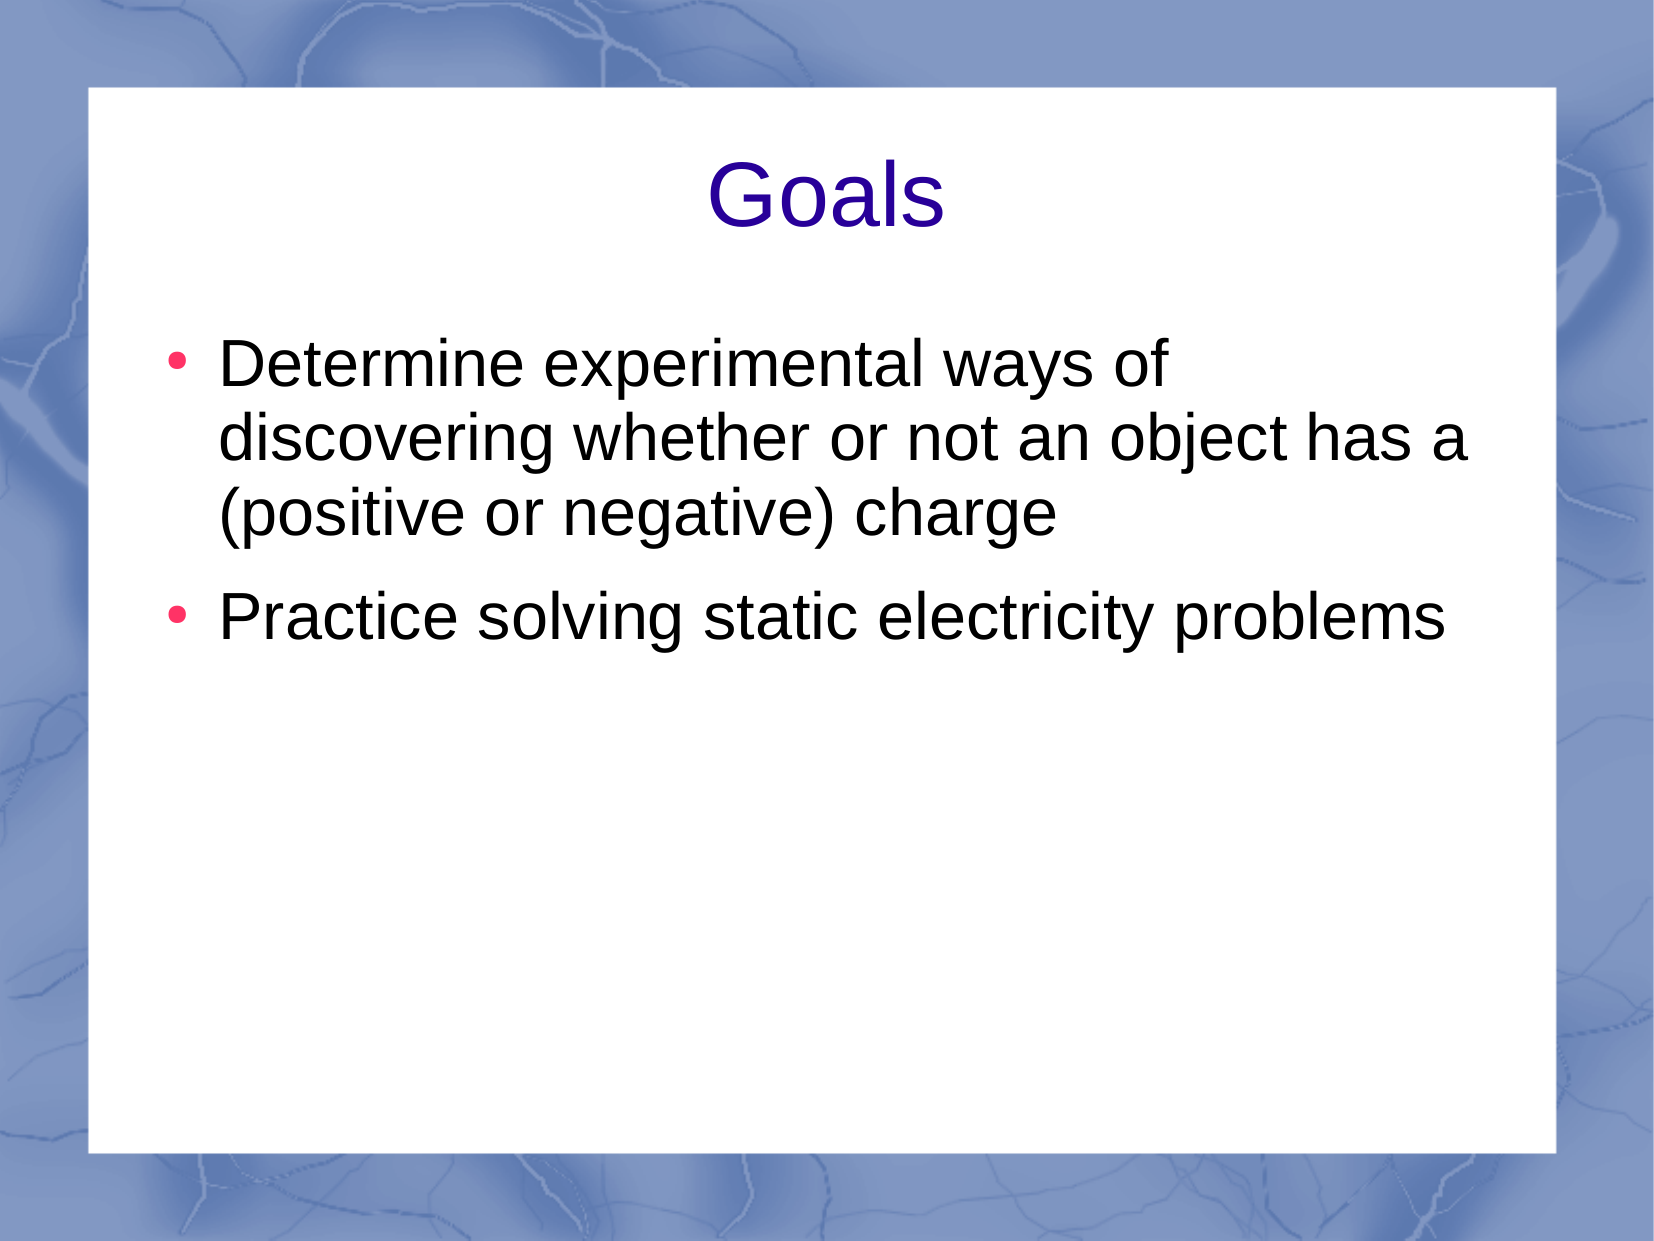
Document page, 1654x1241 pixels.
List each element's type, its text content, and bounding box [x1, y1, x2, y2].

title Goals [118, 90, 1536, 298]
picture [0, 0, 1654, 1241]
list Determine experimental ways of discovering whether or not an object has a (positive or negative) charge Practice solving static electricity problems [147, 325, 1506, 1010]
